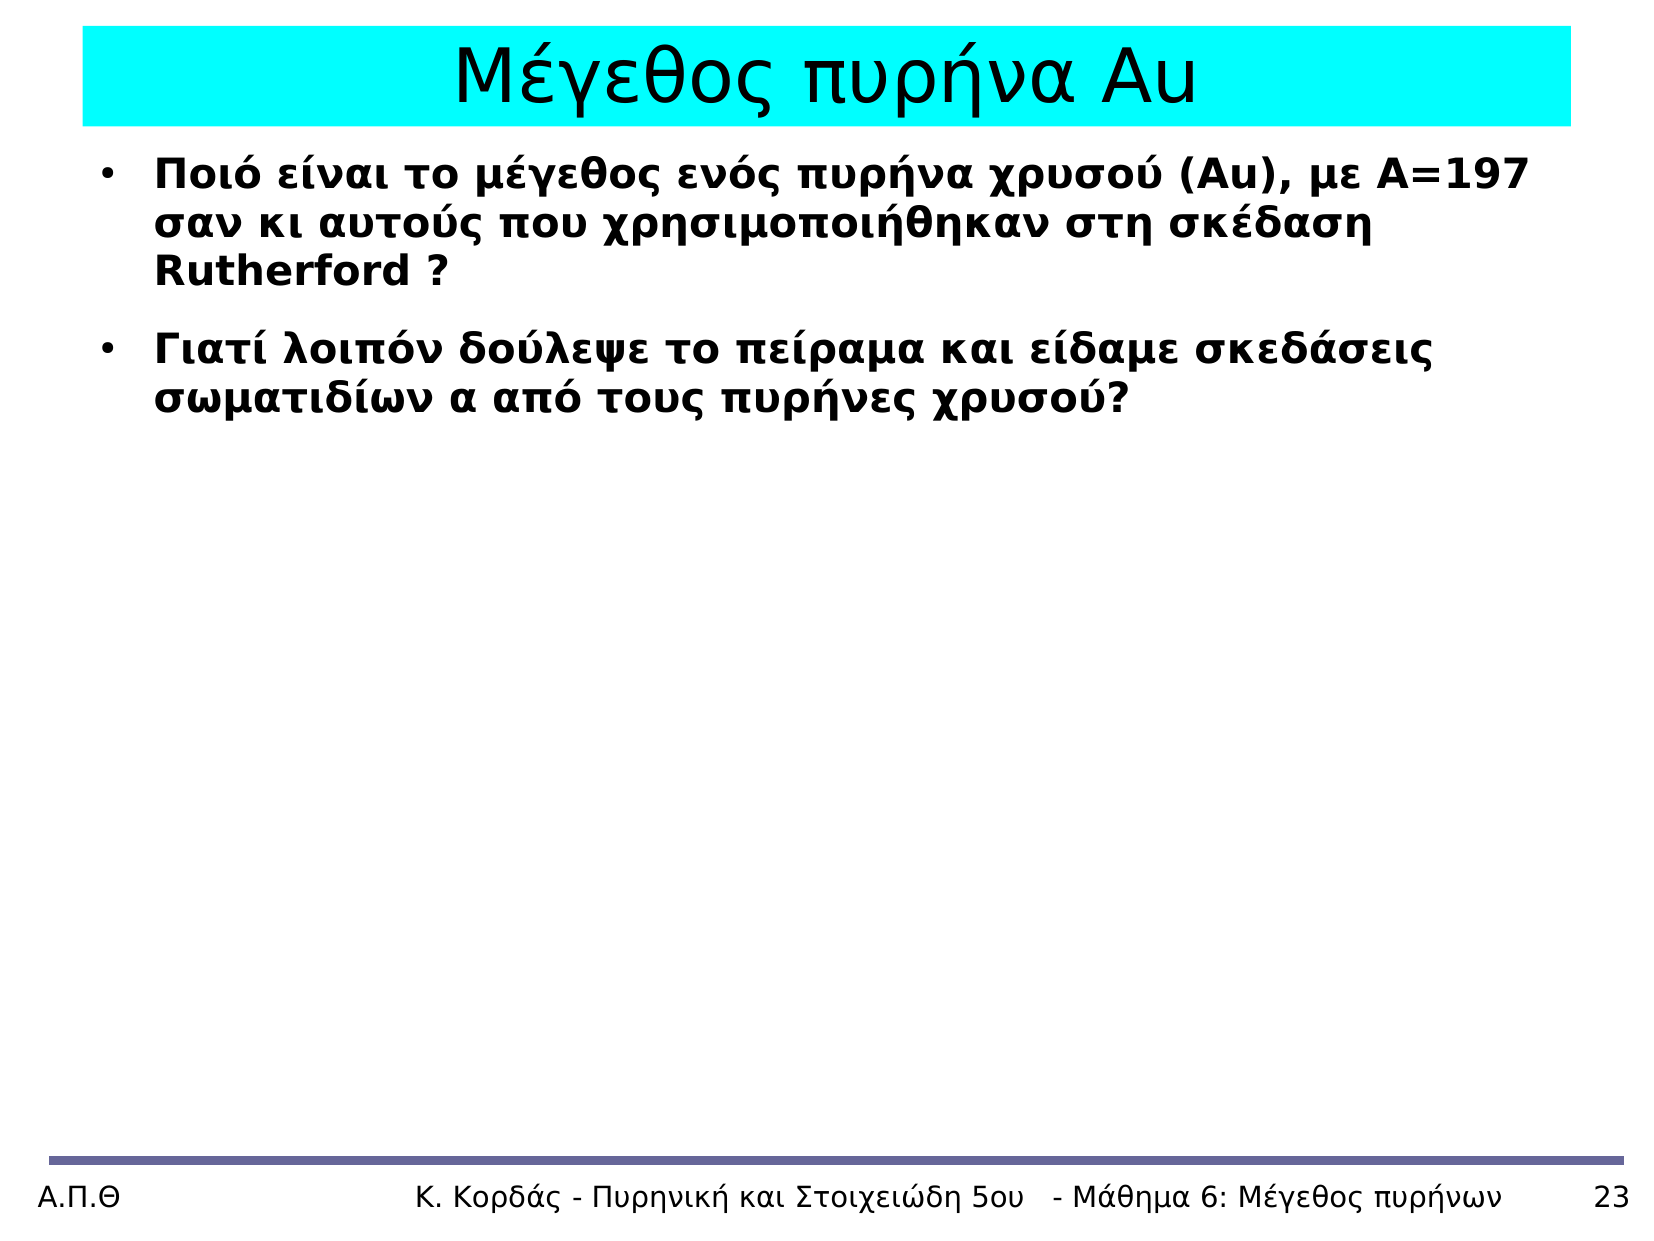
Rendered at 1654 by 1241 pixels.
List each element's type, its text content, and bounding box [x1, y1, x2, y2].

title Μέγεθος πυρήνα Au [82, 25, 1571, 127]
list Ποιό είναι το μέγεθος ενός πυρήνα χρυσού (Au), με Α=197 σαν κι αυτούς που χρησιμοποιήθηκαν στη σκέδαση Rutherford ? Γιατί λοιπόν δούλεψε το πείραμα και είδαμε σκεδάσεις σωματιδίων α από τους πυρήνες χρυσού? [82, 150, 1571, 1127]
